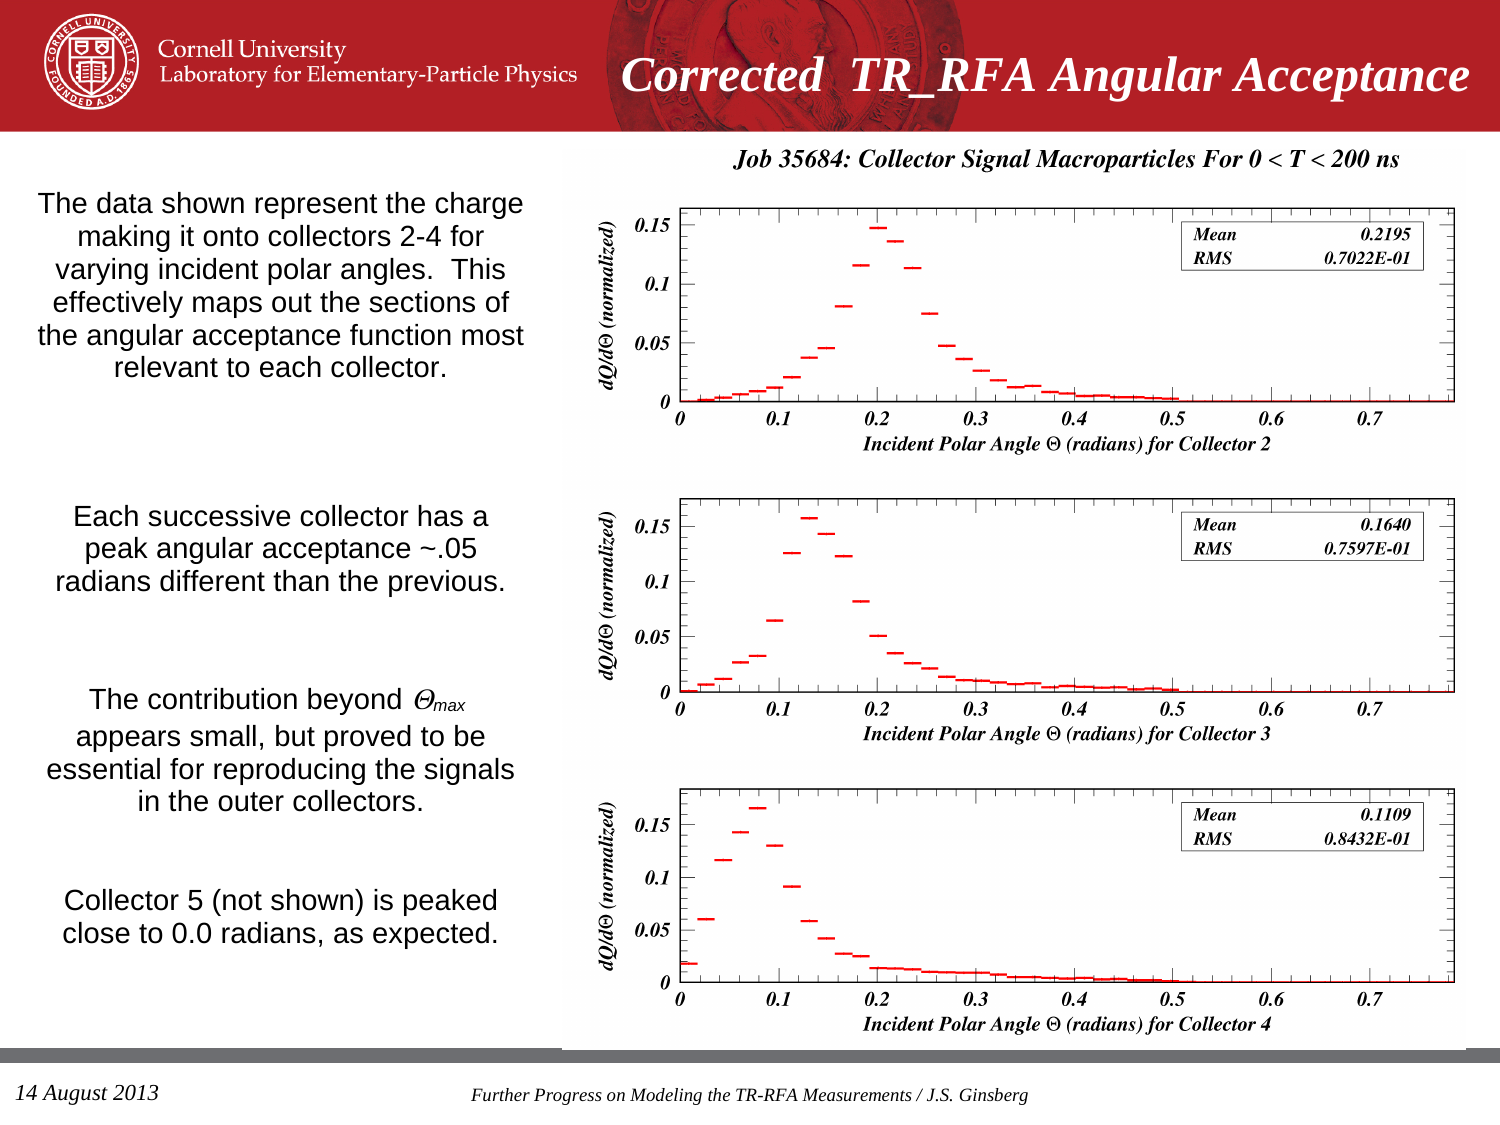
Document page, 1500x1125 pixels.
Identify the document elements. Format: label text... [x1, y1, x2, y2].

picture [562, 149, 1466, 1051]
title Corrected TR_RFA Angular Acceptance [600, 0, 1492, 150]
picture [1492, 0, 1500, 132]
list The data shown represent the charge making it onto collectors 2-4 for varying incident polar angles. This effectively maps out the sections of the angular acceptance function most relevant to each collector. Each successive collector has a peak angular acceptance ~.05 radians different than the previous. The contribution beyond Qmax appears small, but proved to be essential for reproducing the signals in the outer collectors. Collector 5 (not shown) is peaked close to 0.0 radians, as expected. [37, 187, 526, 1013]
picture [0, 0, 600, 132]
